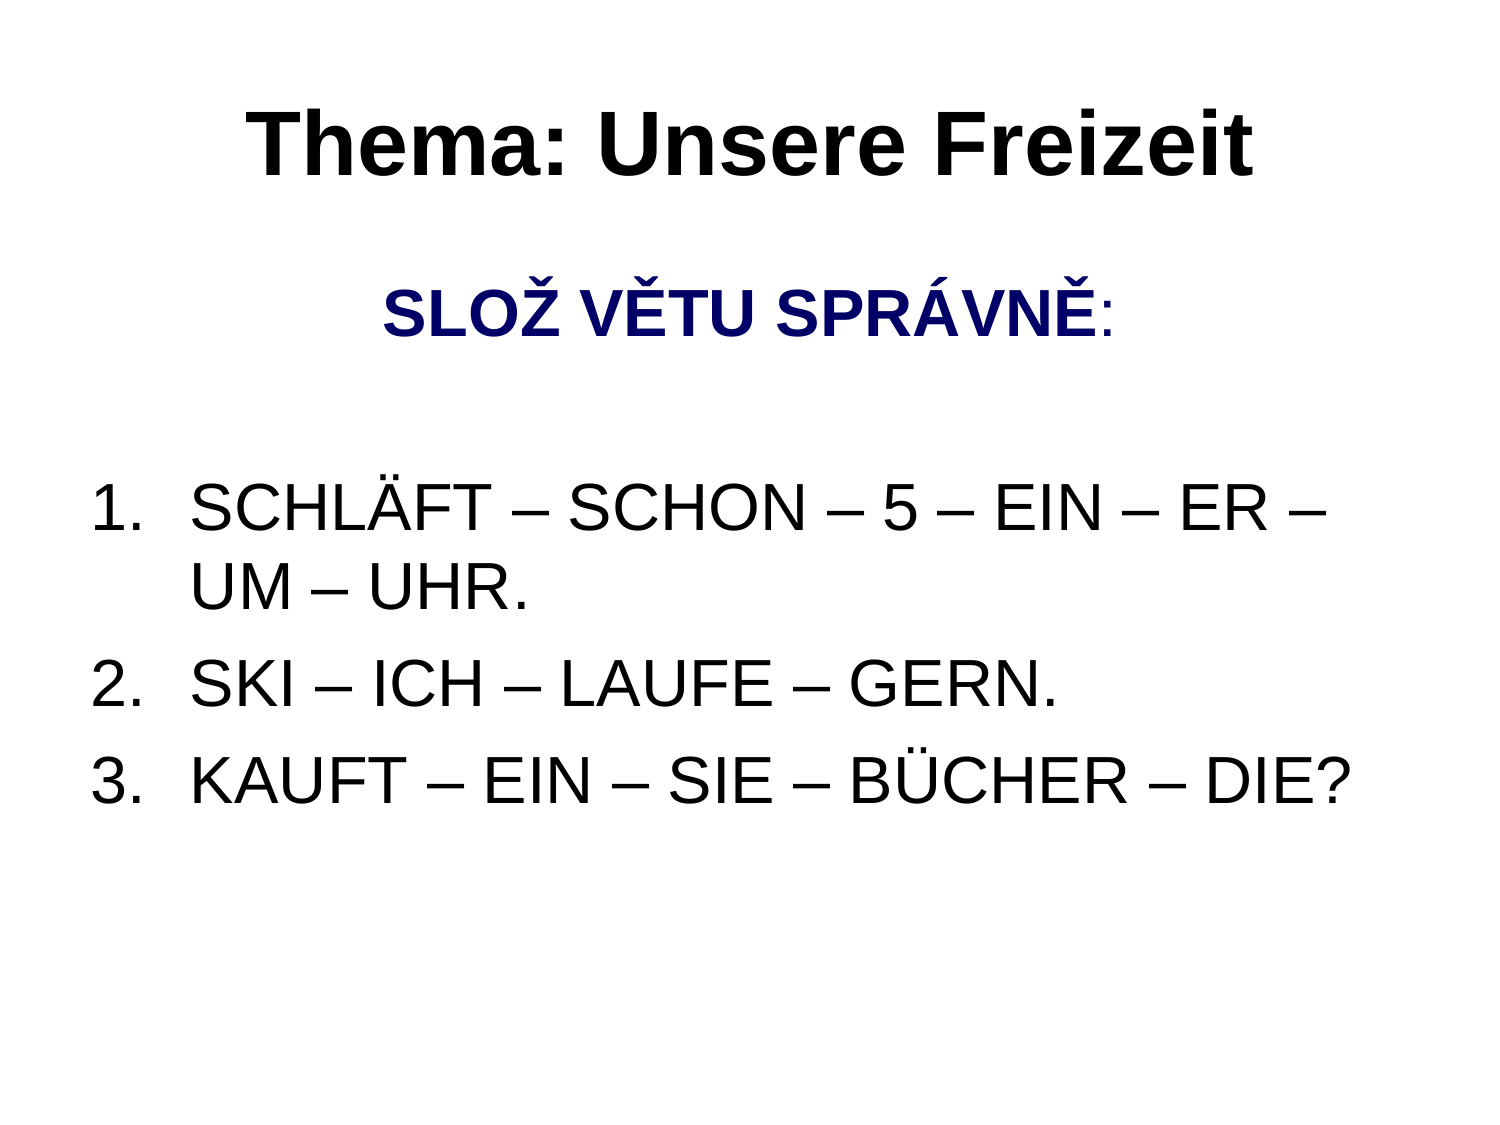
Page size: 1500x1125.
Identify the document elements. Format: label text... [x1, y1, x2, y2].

title Thema: Unsere Freizeit [75, 45, 1426, 233]
list SLOŽ VĚTU SPRÁVNĚ: SCHLÄFT – SCHON – 5 – EIN – ER – UM – UHR. SKI – ICH – LAUFE – GERN. KAUFT – EIN – SIE – BÜCHER – DIE? [75, 262, 1426, 1006]
